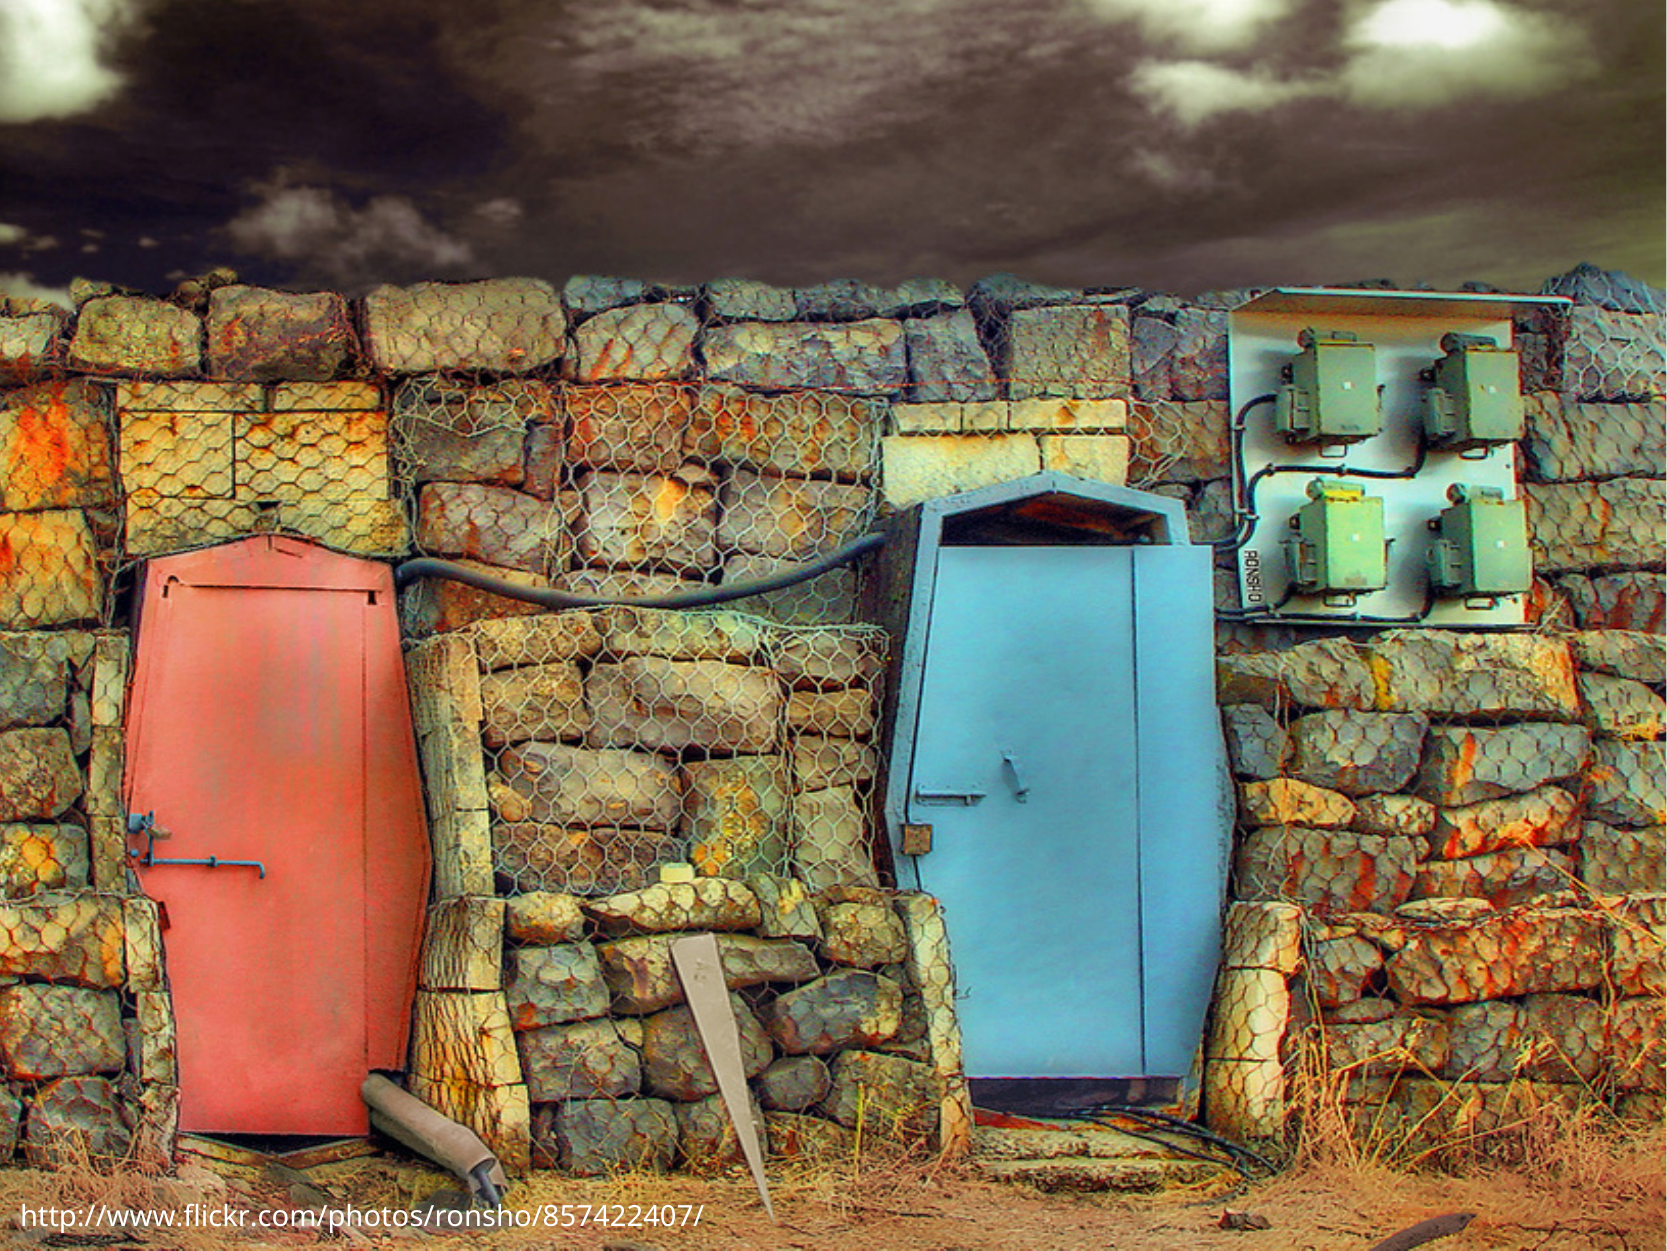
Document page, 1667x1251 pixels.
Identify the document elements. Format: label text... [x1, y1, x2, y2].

text_box http://www.flickr.com/photos/ronsho/857422407/ [5, 1190, 662, 1241]
picture [0, 0, 1667, 1251]
